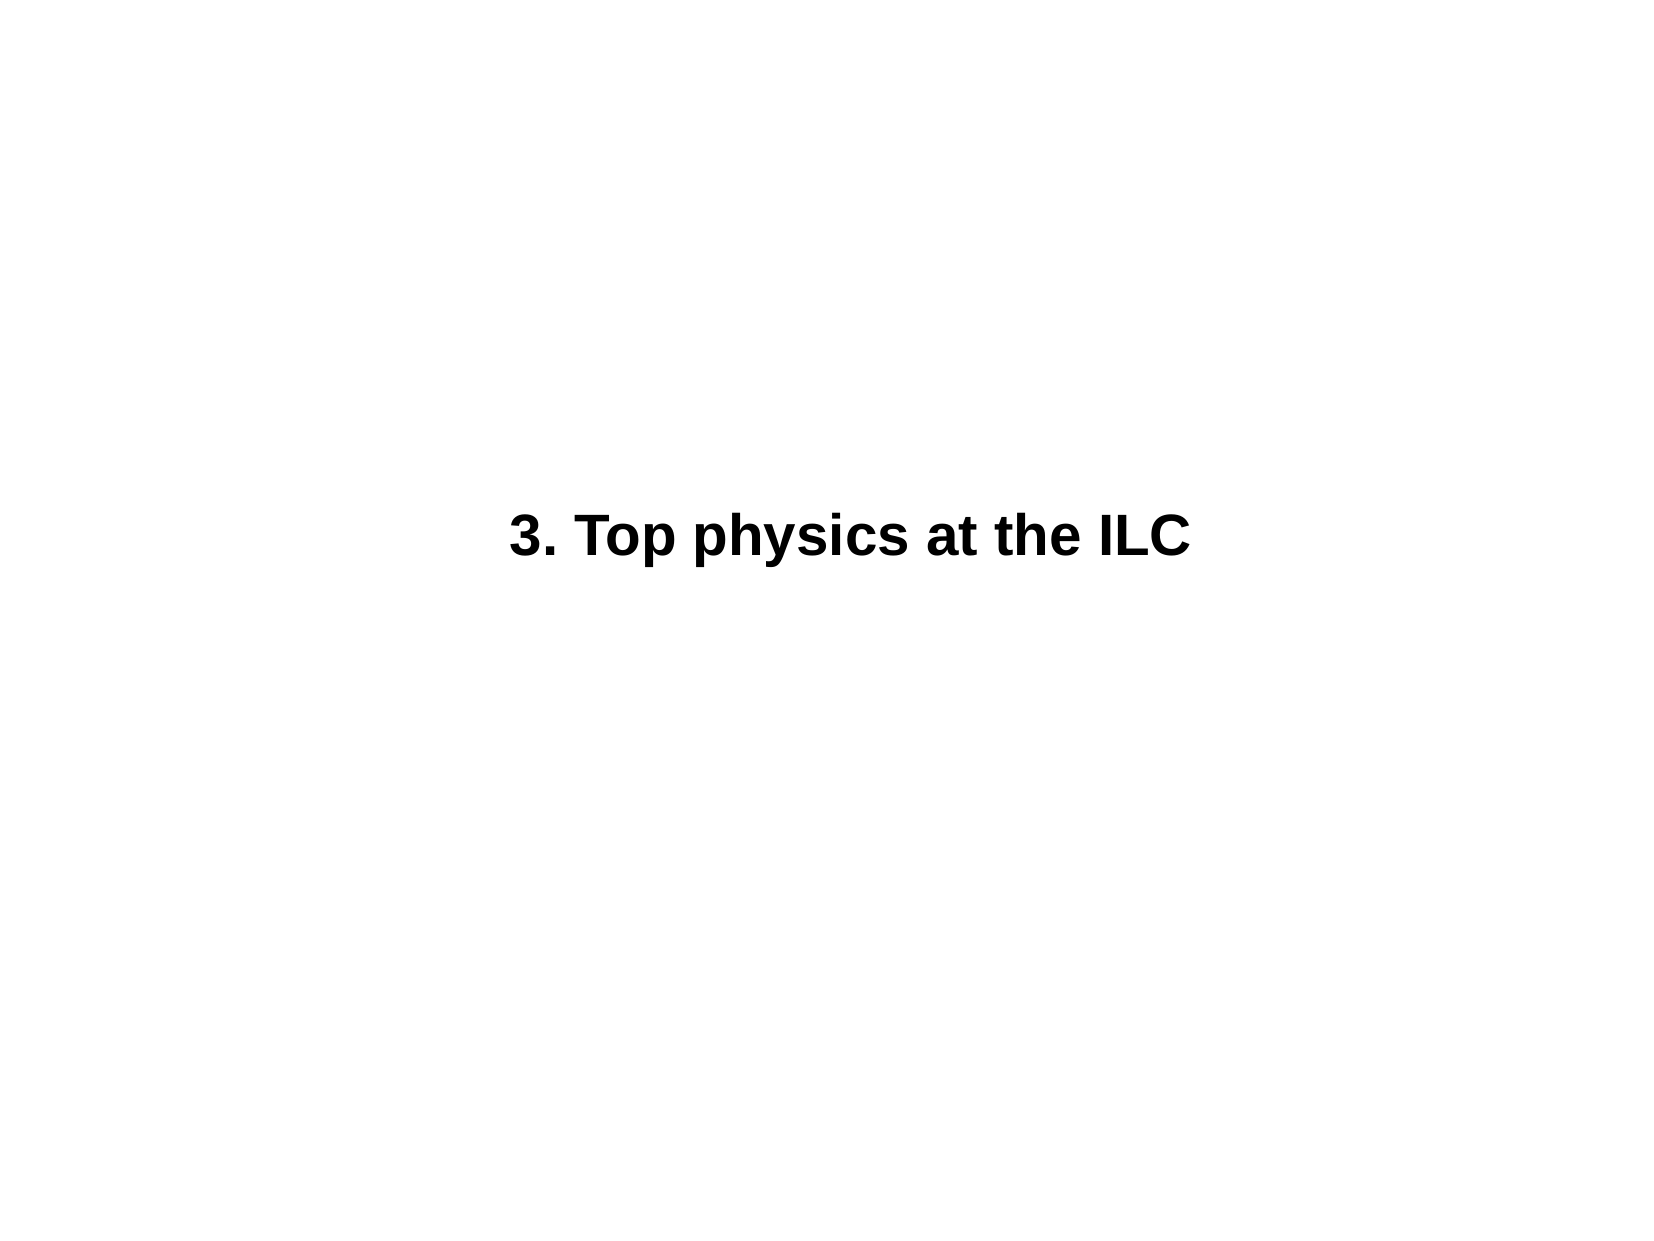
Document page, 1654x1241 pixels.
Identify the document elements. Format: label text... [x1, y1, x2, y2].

text_box 3. Top physics at the ILC [495, 495, 1261, 705]
